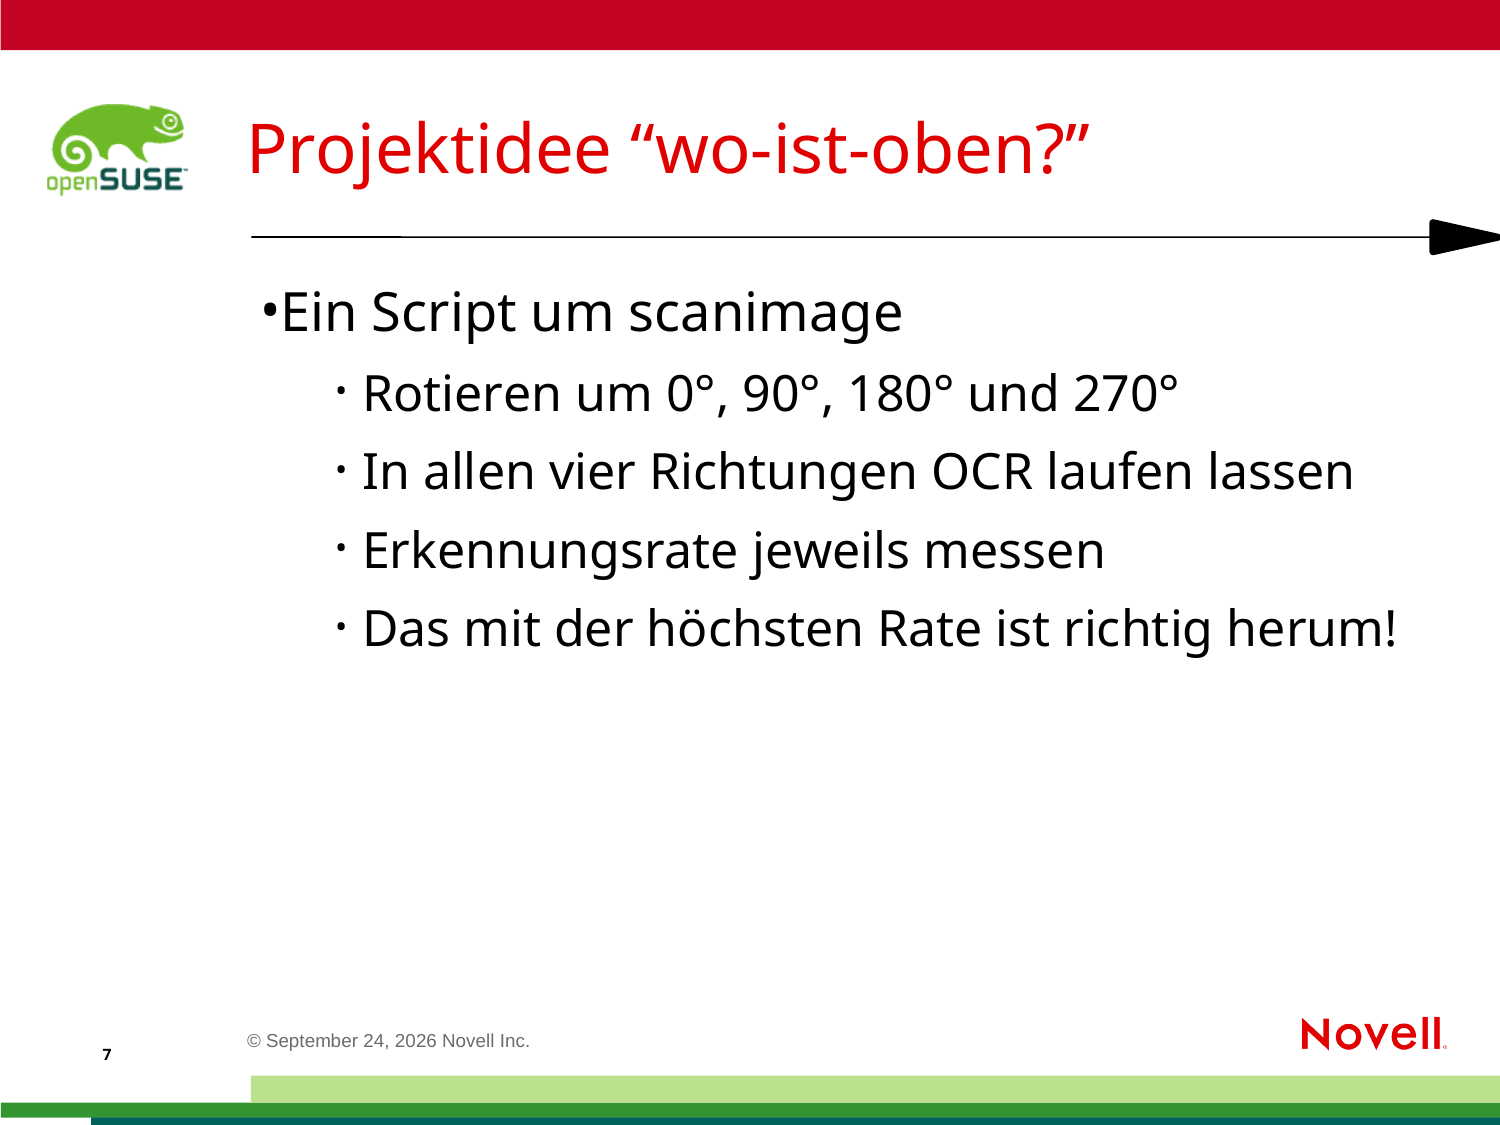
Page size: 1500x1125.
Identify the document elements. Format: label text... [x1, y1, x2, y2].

title Projektidee “wo-ist-oben?” [246, 60, 1409, 239]
picture [1295, 1026, 1453, 1056]
list Ein Script um scanimage Rotieren um 0°, 90°, 180° und 270° In allen vier Richtungen OCR laufen lassen Erkennungsrate jeweils messen Das mit der höchsten Rate ist richtig herum! [245, 267, 1458, 1026]
picture [47, 104, 188, 197]
